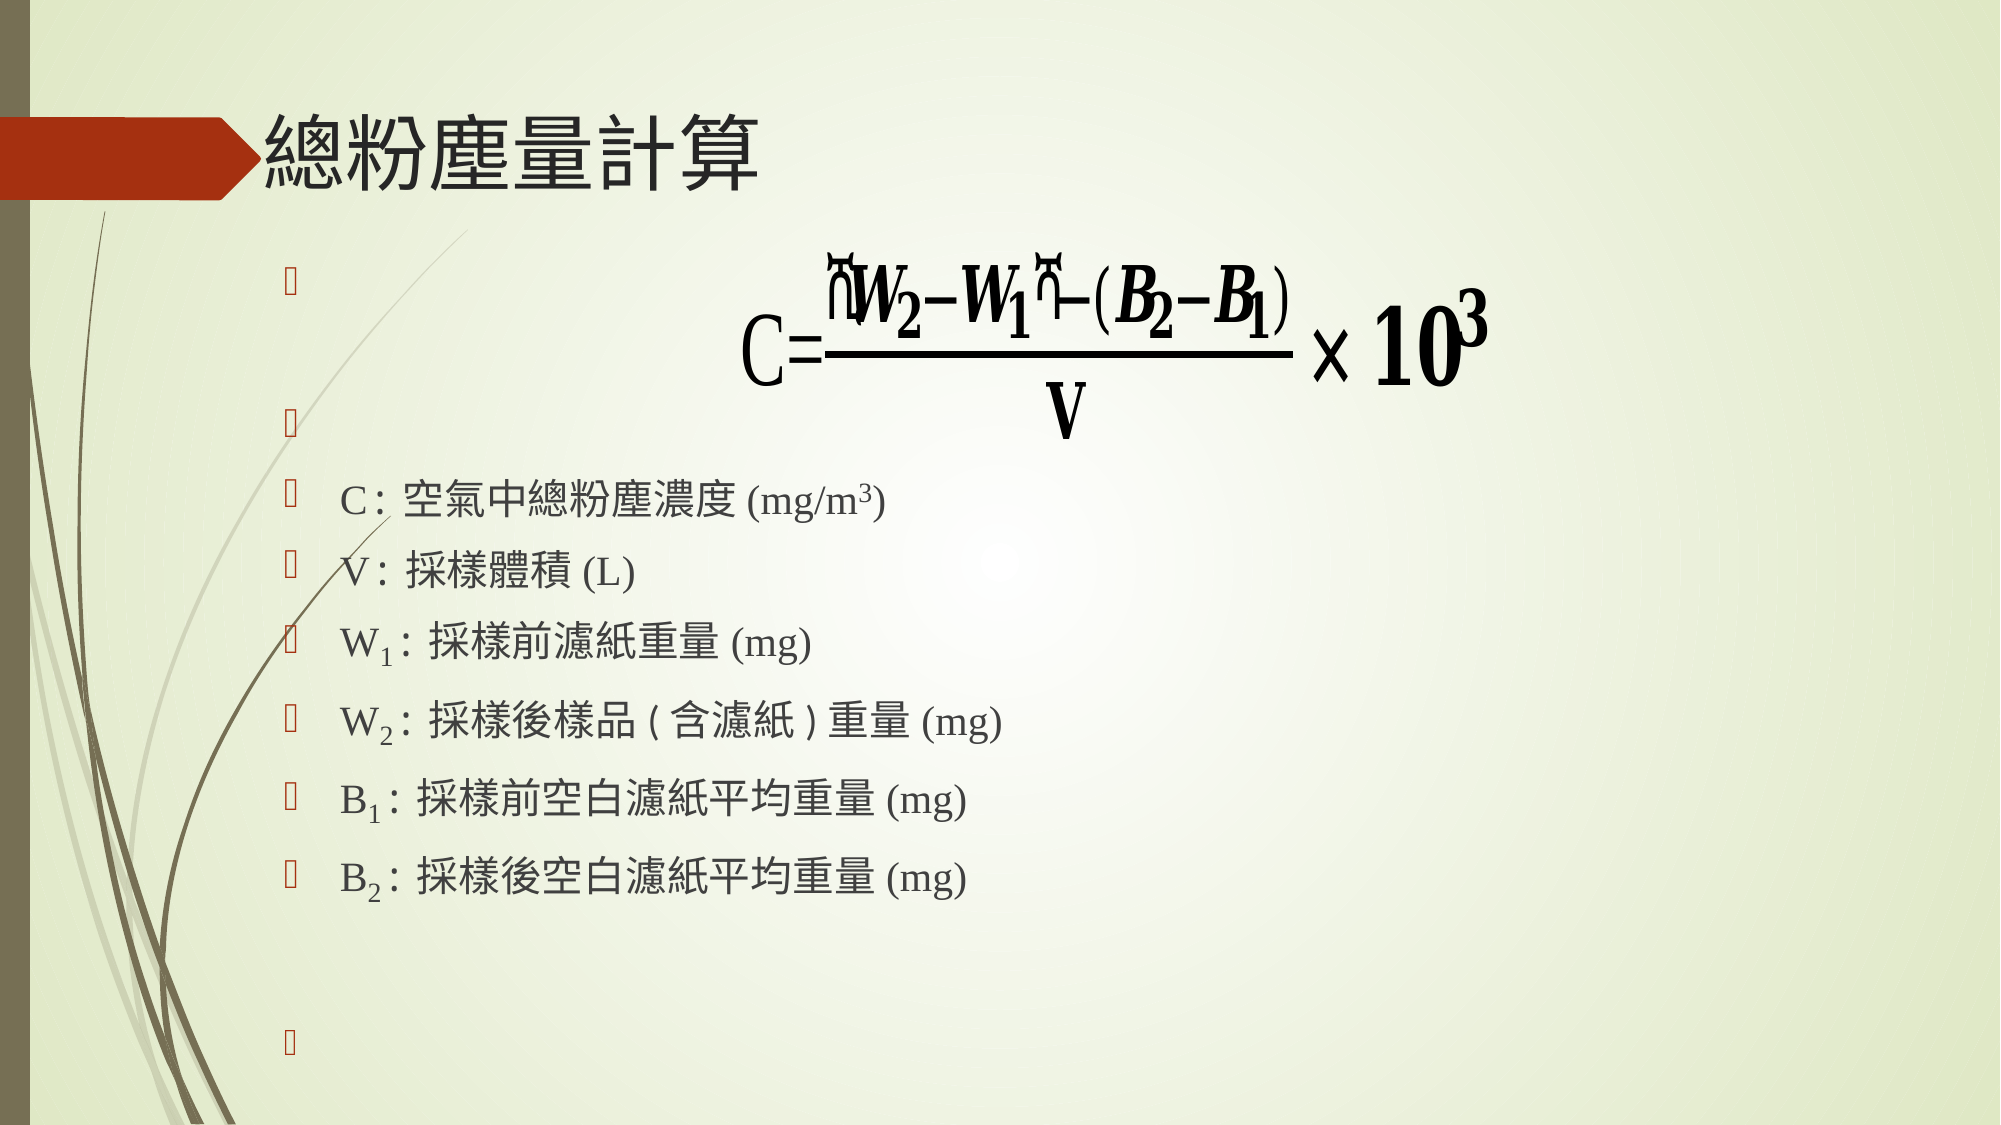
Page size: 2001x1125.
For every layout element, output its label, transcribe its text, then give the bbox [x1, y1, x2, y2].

list C:空氣中總粉塵濃度(mg/m3) V:採樣體積(L) W1:採樣前濾紙重量(mg) W2:採樣後樣品(含濾紙)重量(mg) B1:採樣前空白濾紙平均重量(mg) B2:採樣後空白濾紙平均重量(mg) [268, 252, 1732, 1096]
picture [519, 223, 1709, 500]
title 總粉塵量計算 [247, 93, 1709, 304]
